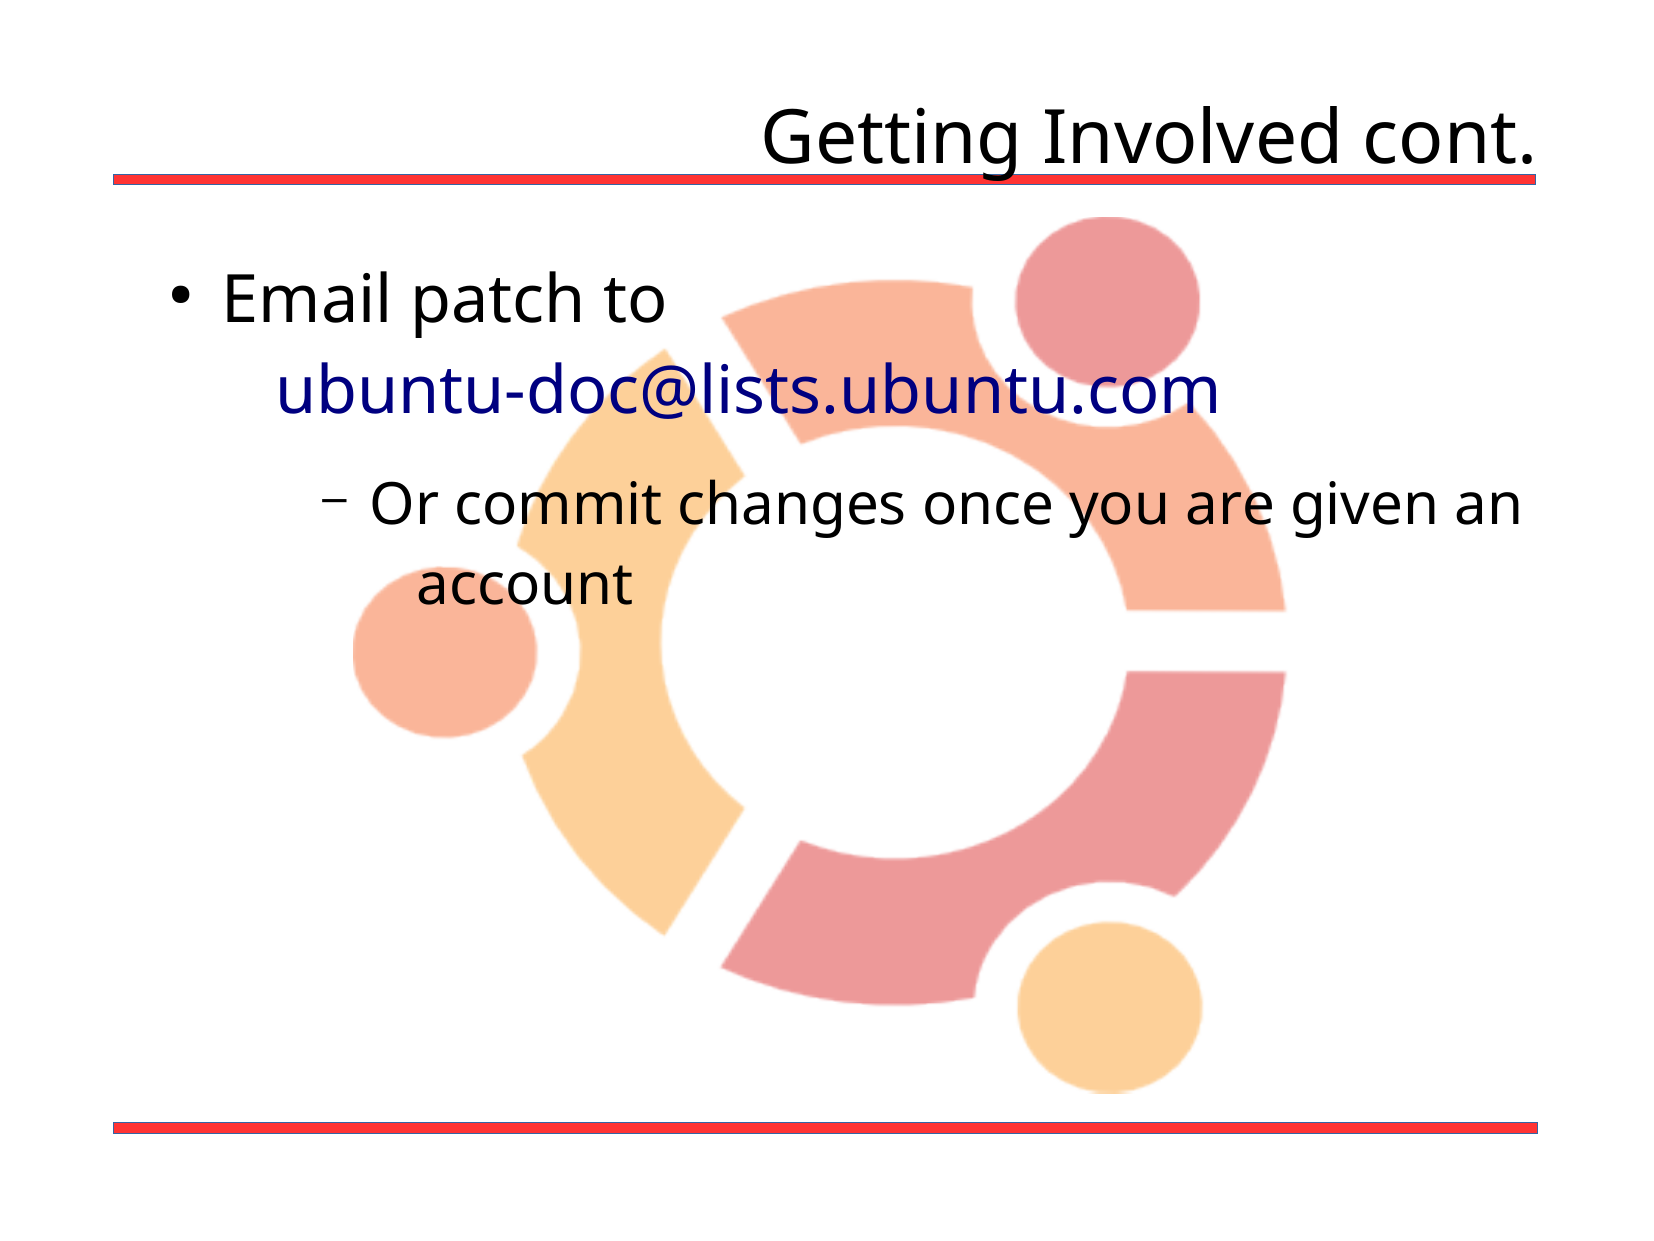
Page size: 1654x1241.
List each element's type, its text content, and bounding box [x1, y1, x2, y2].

list Email patch to ubuntu-doc@lists.ubuntu.com Or commit changes once you are given an account [133, 251, 1530, 1089]
title Getting Involved cont. [125, 70, 1538, 198]
